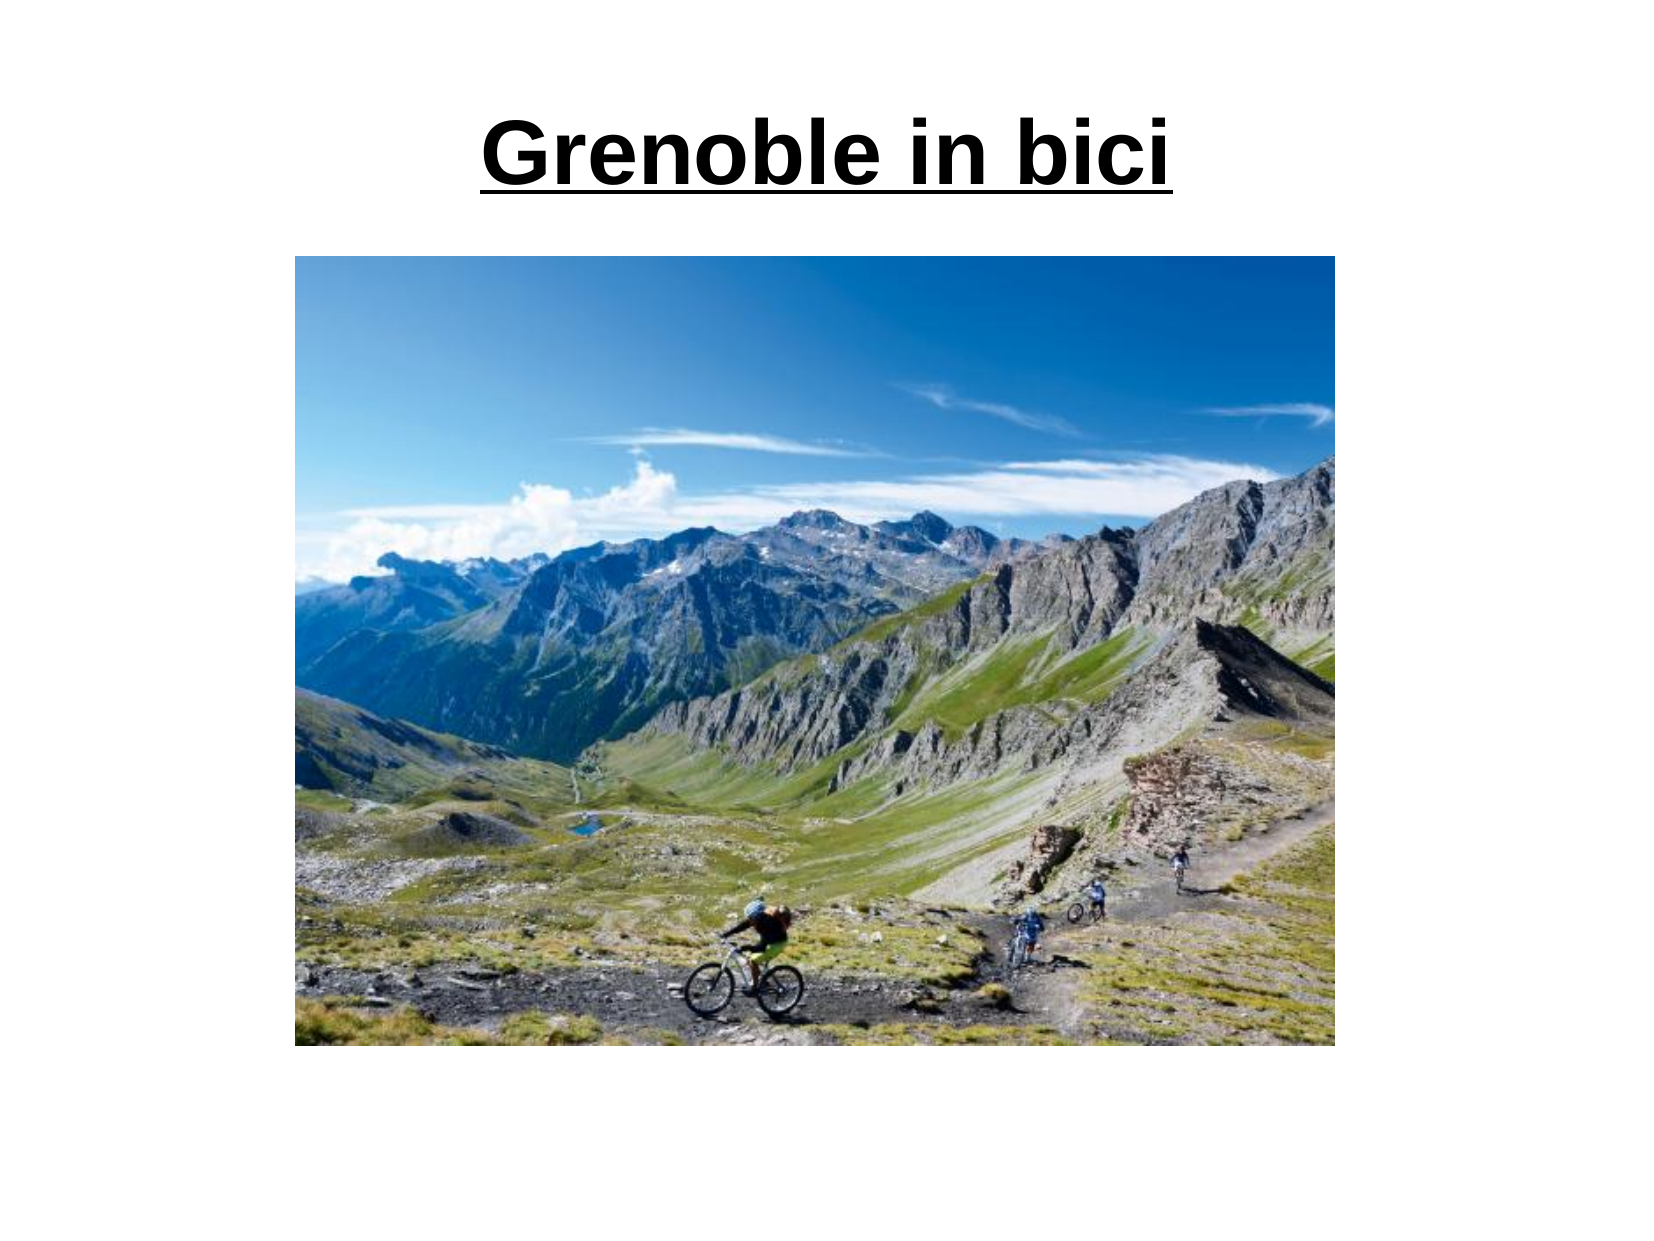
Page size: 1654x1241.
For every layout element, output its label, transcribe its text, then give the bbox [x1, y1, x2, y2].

picture [295, 256, 1335, 1046]
title Grenoble in bici [82, 49, 1571, 257]
